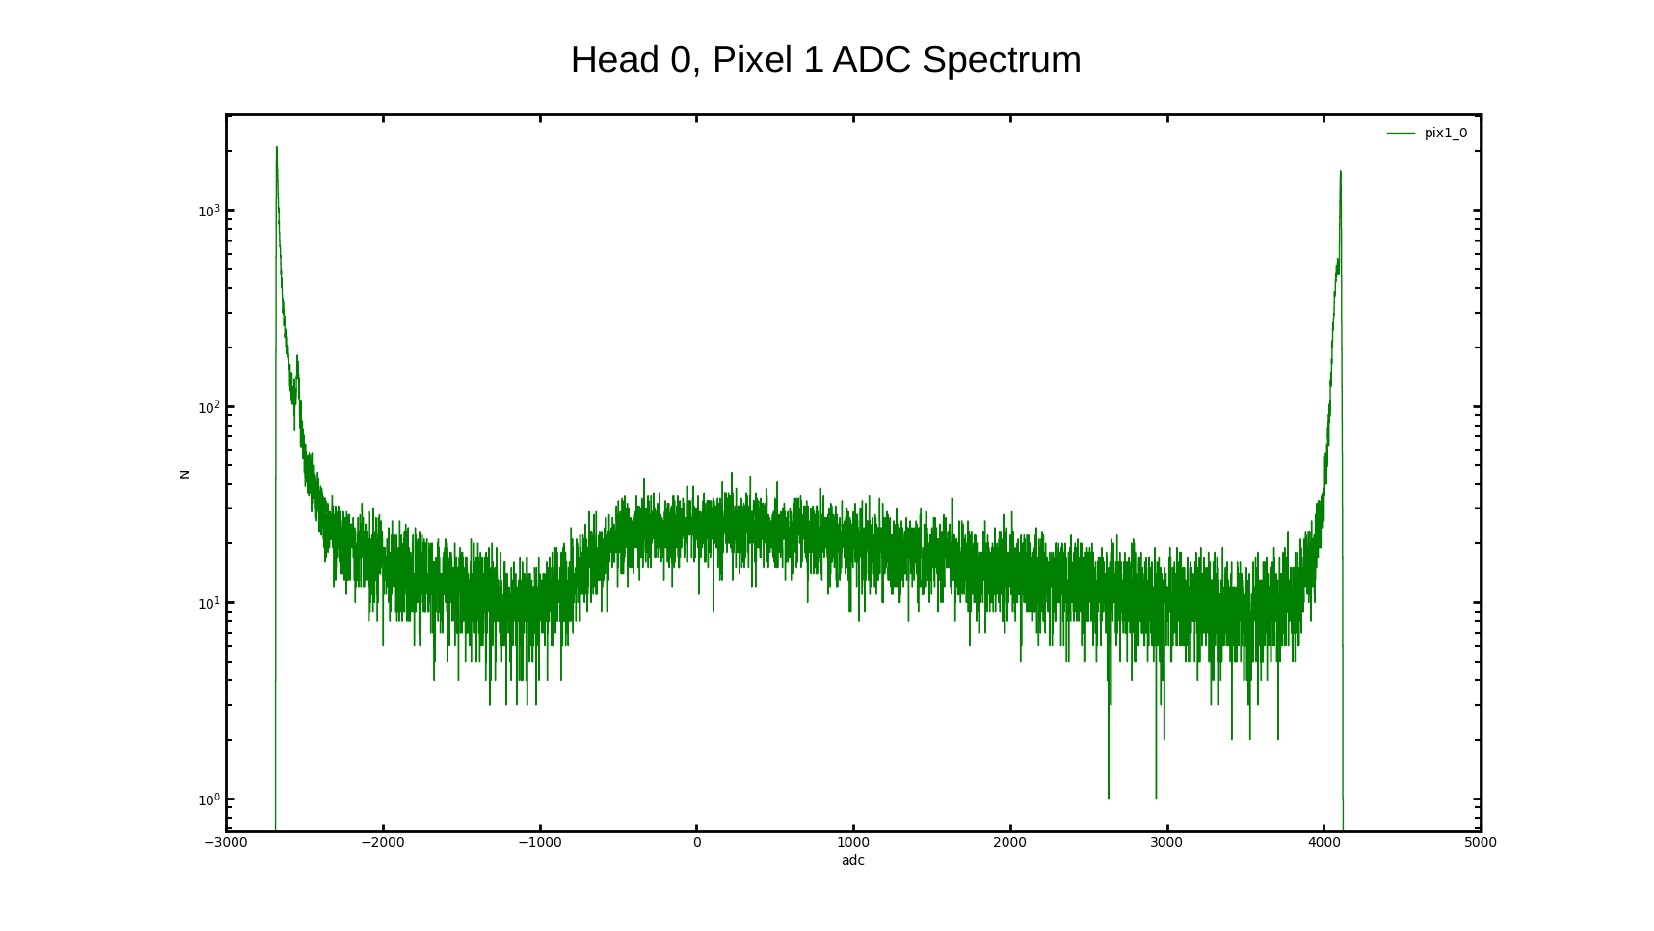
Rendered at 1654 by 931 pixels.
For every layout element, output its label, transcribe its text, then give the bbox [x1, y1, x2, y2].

text_box Head 0, Pixel 1 ADC Spectrum [556, 30, 1098, 88]
picture [21, 1, 1642, 931]
